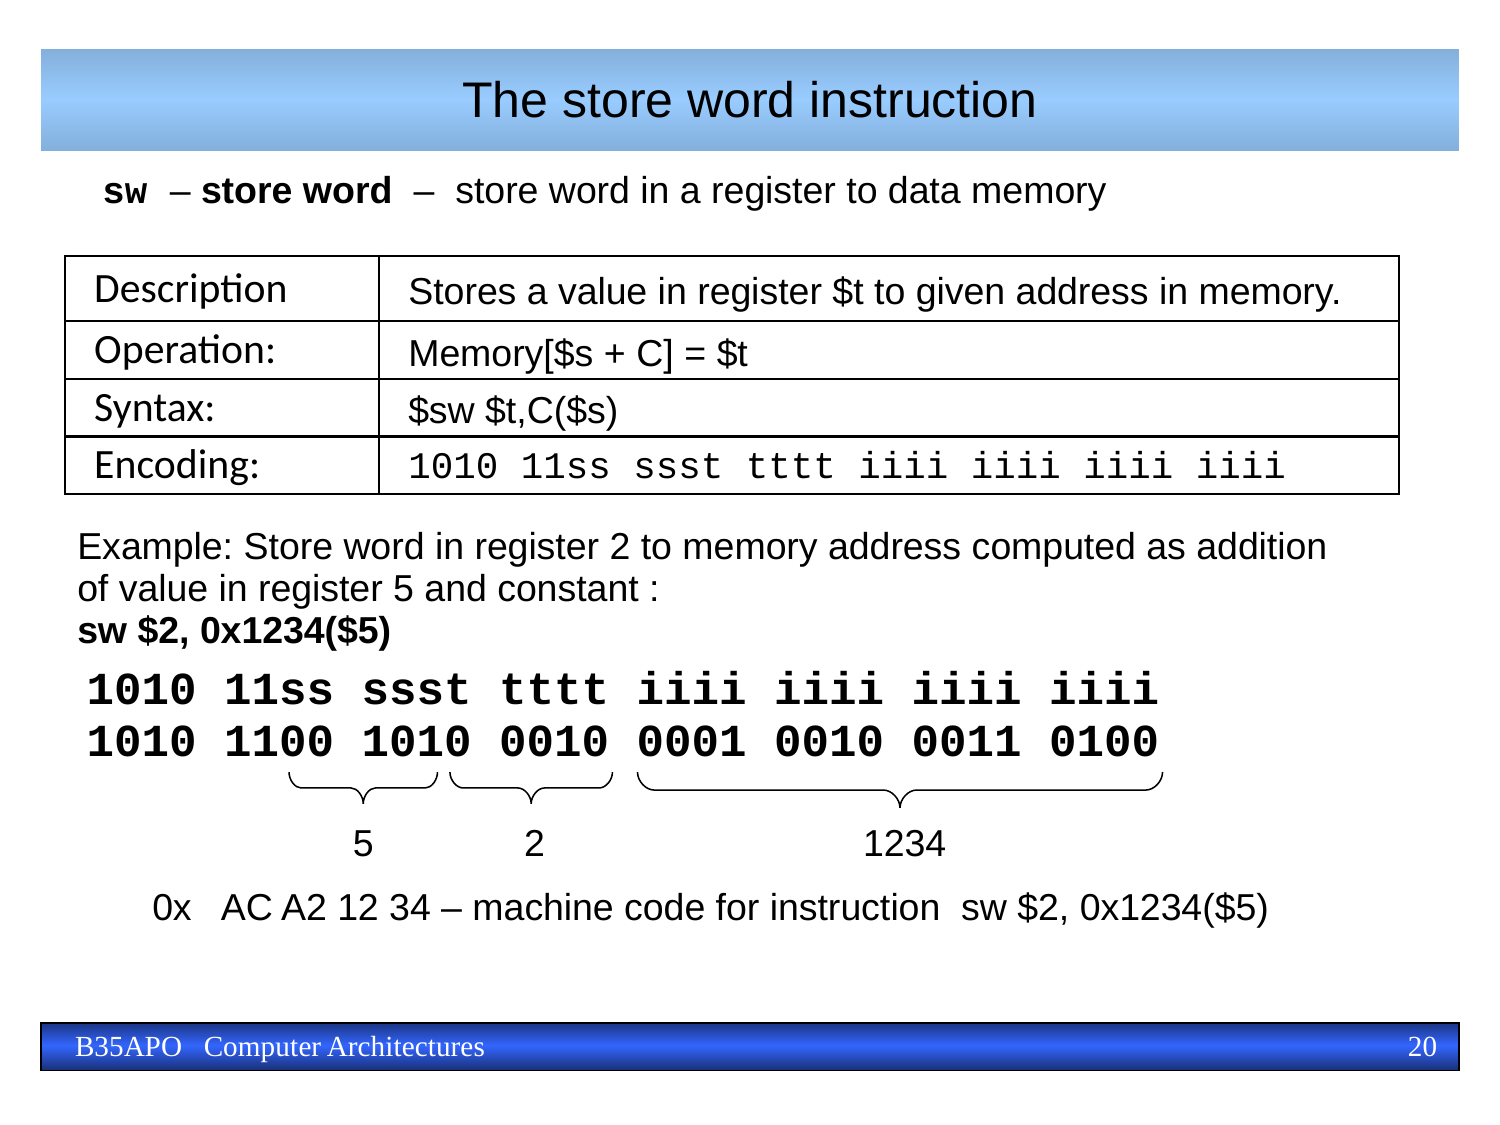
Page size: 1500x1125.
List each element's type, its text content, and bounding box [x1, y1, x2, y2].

table_cell Syntax: [66, 380, 378, 435]
table_cell Operation: [66, 322, 378, 378]
text_box sw – store word – store word in a register to data memory [87, 162, 1400, 223]
table_header Stores a value in register $t to given address in memory. [380, 257, 1398, 320]
text_box 5 [325, 815, 401, 873]
text_box 2 [496, 815, 572, 873]
table_cell 1010 11ss ssst tttt iiii iiii iiii iiii [380, 438, 1398, 493]
table_cell Memory[$s + C] = $t [380, 322, 1398, 378]
title The store word instruction [41, 49, 1459, 151]
table_cell $sw $t,C($s) [380, 380, 1398, 435]
text_box Example: Store word in register 2 to memory address computed as addition of value in register 5 and constant : sw $2, 0x1234($5) [62, 518, 1351, 660]
table_cell Encoding: [66, 438, 378, 493]
table_header Description [66, 257, 378, 320]
text_box 0x AC A2 12 34 – machine code for instruction sw $2, 0x1234($5) [137, 879, 1341, 1021]
text_box 1234 [792, 815, 1018, 879]
text_box 1010 11ss ssst tttt iiii iiii iiii iiii 1010 1100 1010 0010 0001 0010 0011 0100 [71, 659, 1185, 778]
